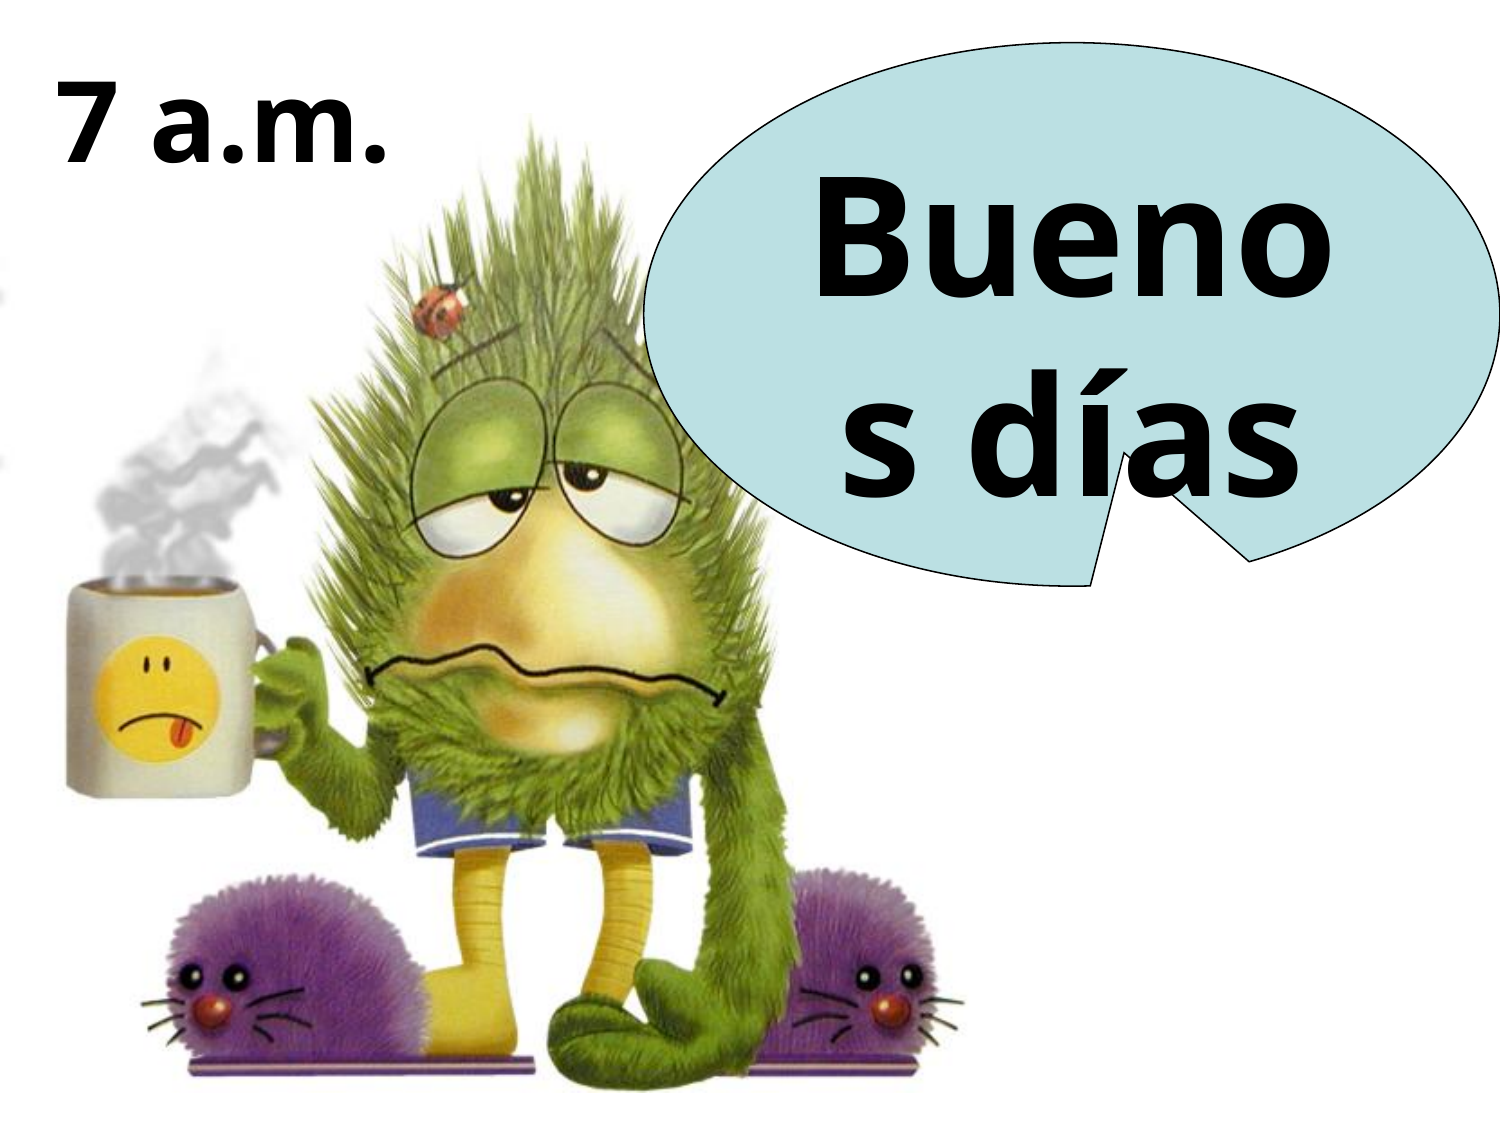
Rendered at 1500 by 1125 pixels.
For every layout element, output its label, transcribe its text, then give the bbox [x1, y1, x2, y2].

text_box 7 a.m. [41, 42, 443, 194]
picture [0, 113, 969, 1093]
text_box Buenos días [1154, 454, 1184, 479]
text_box Buenos días [643, 42, 1500, 587]
